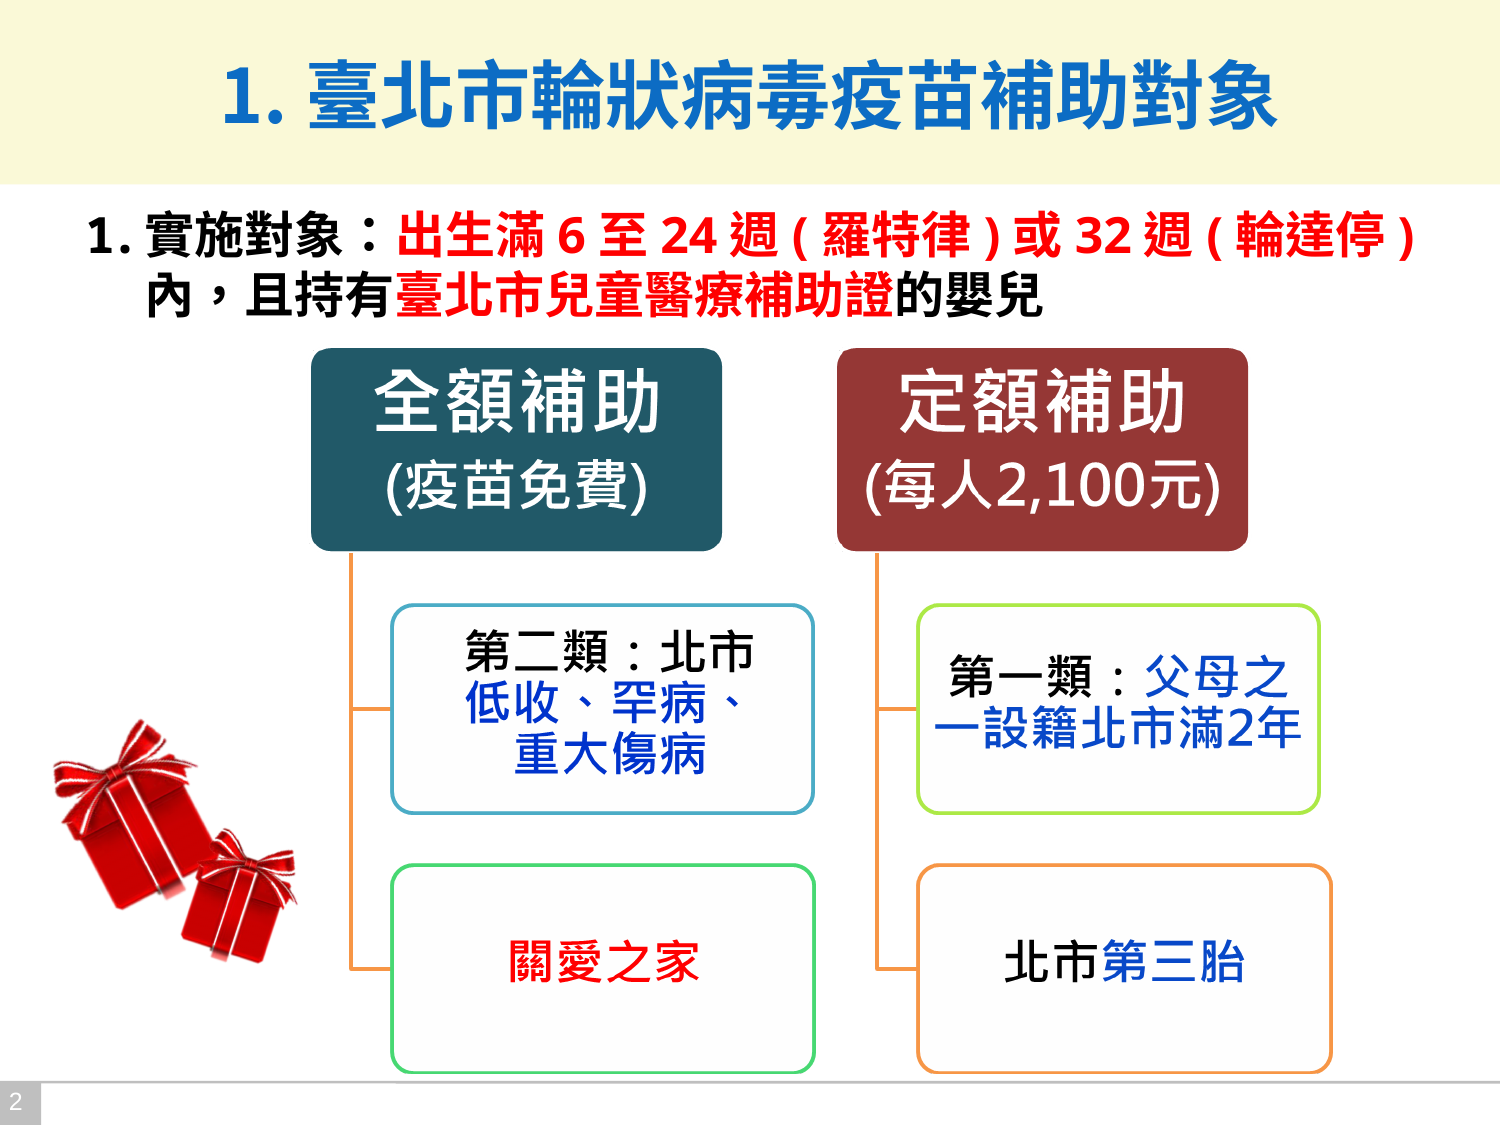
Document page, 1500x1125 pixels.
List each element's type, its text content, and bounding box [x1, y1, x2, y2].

title 1.臺北市輪狀病毒疫苗補助對象 [0, 0, 1500, 188]
text_box 實施對象：出生滿6至24週(羅特律)或32週(輪達停)內，且持有臺北市兒童醫療補助證的嬰兒 [70, 196, 1442, 332]
picture [0, 302, 1480, 1074]
